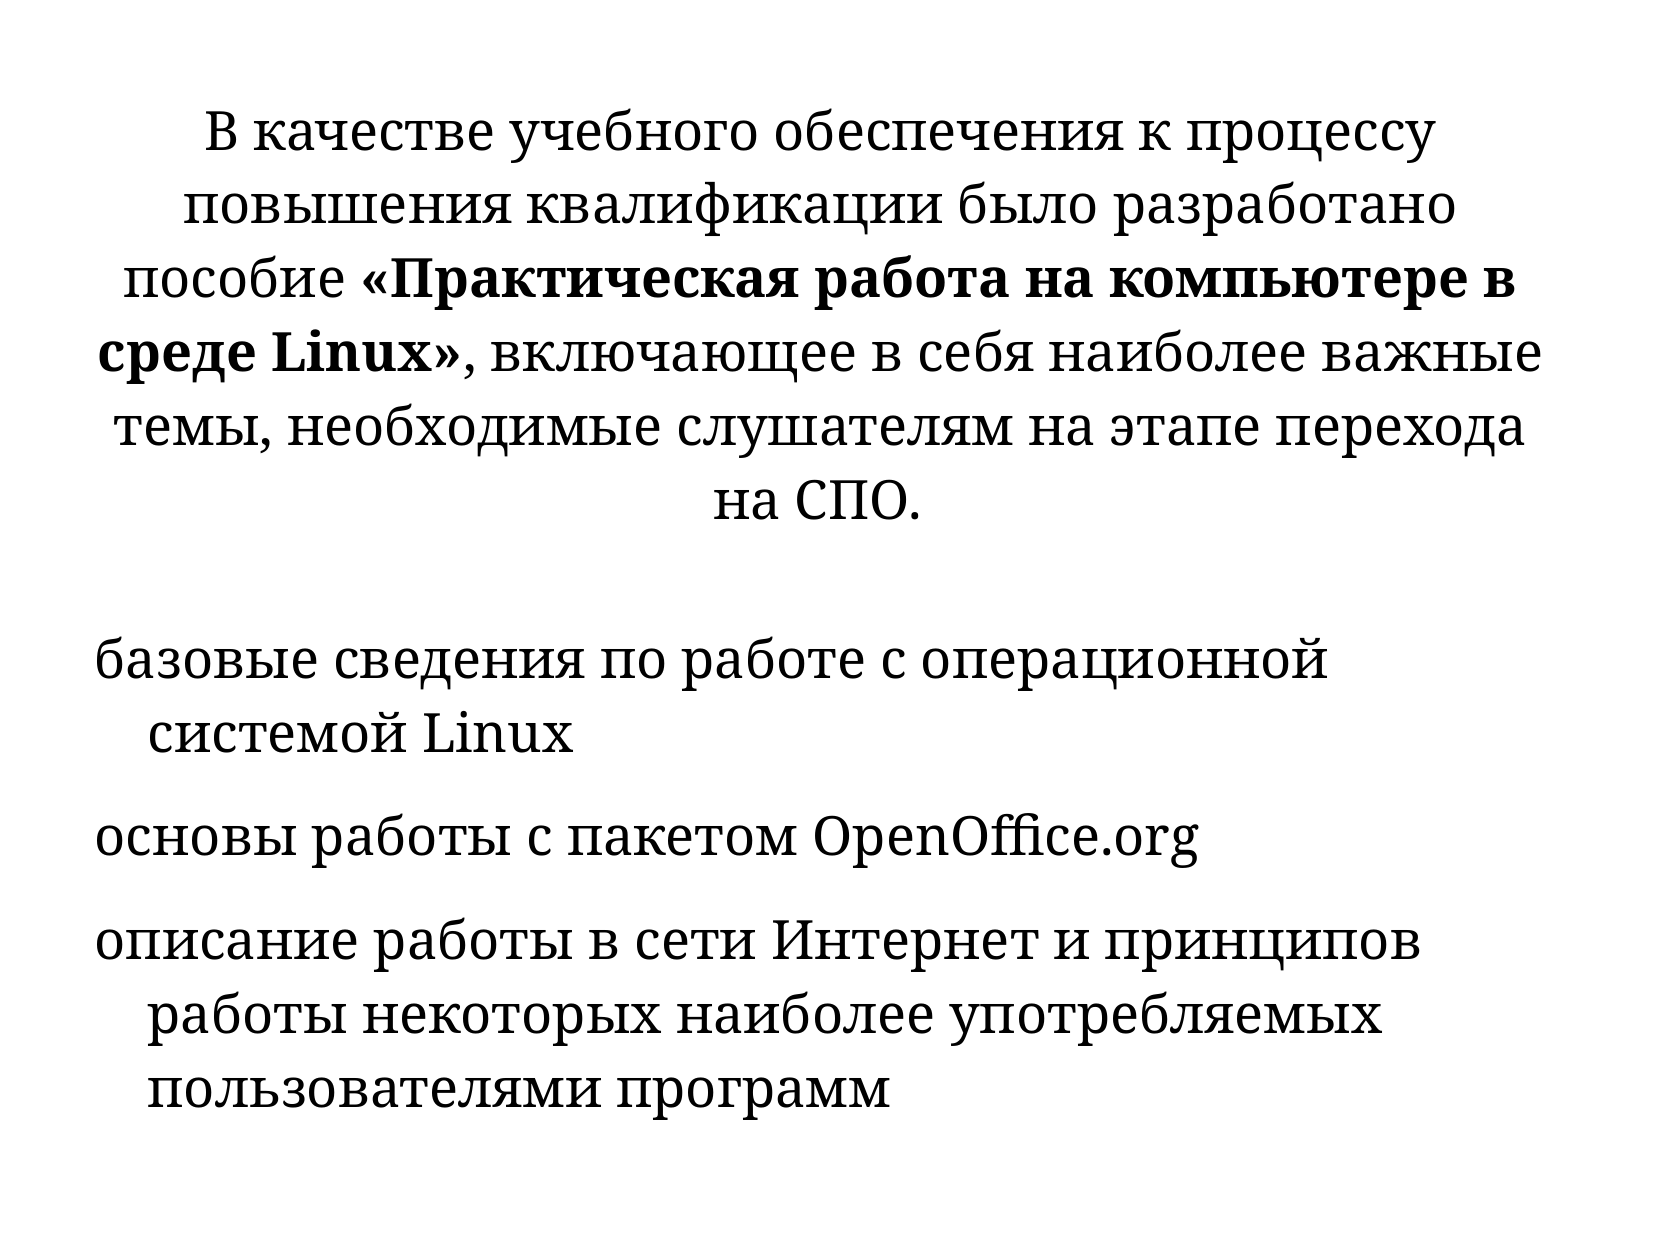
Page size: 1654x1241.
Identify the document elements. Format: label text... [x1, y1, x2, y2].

title В качестве учебного обеспечения к процессу повышения квалификации было разработано пособие «Практическая работа на компьютере в среде Linux», включающее в себя наиболее важные темы, необходимые слушателям на этапе перехода на СПО. [76, 118, 1565, 510]
list базовые сведения по работе с операционной системой Linux основы работы с пакетом OpenOffice.org описание работы в сети Интернет и принципов работы некоторых наиболее употребляемых пользователями программ [76, 620, 1565, 1123]
title [106, 489, 1595, 682]
